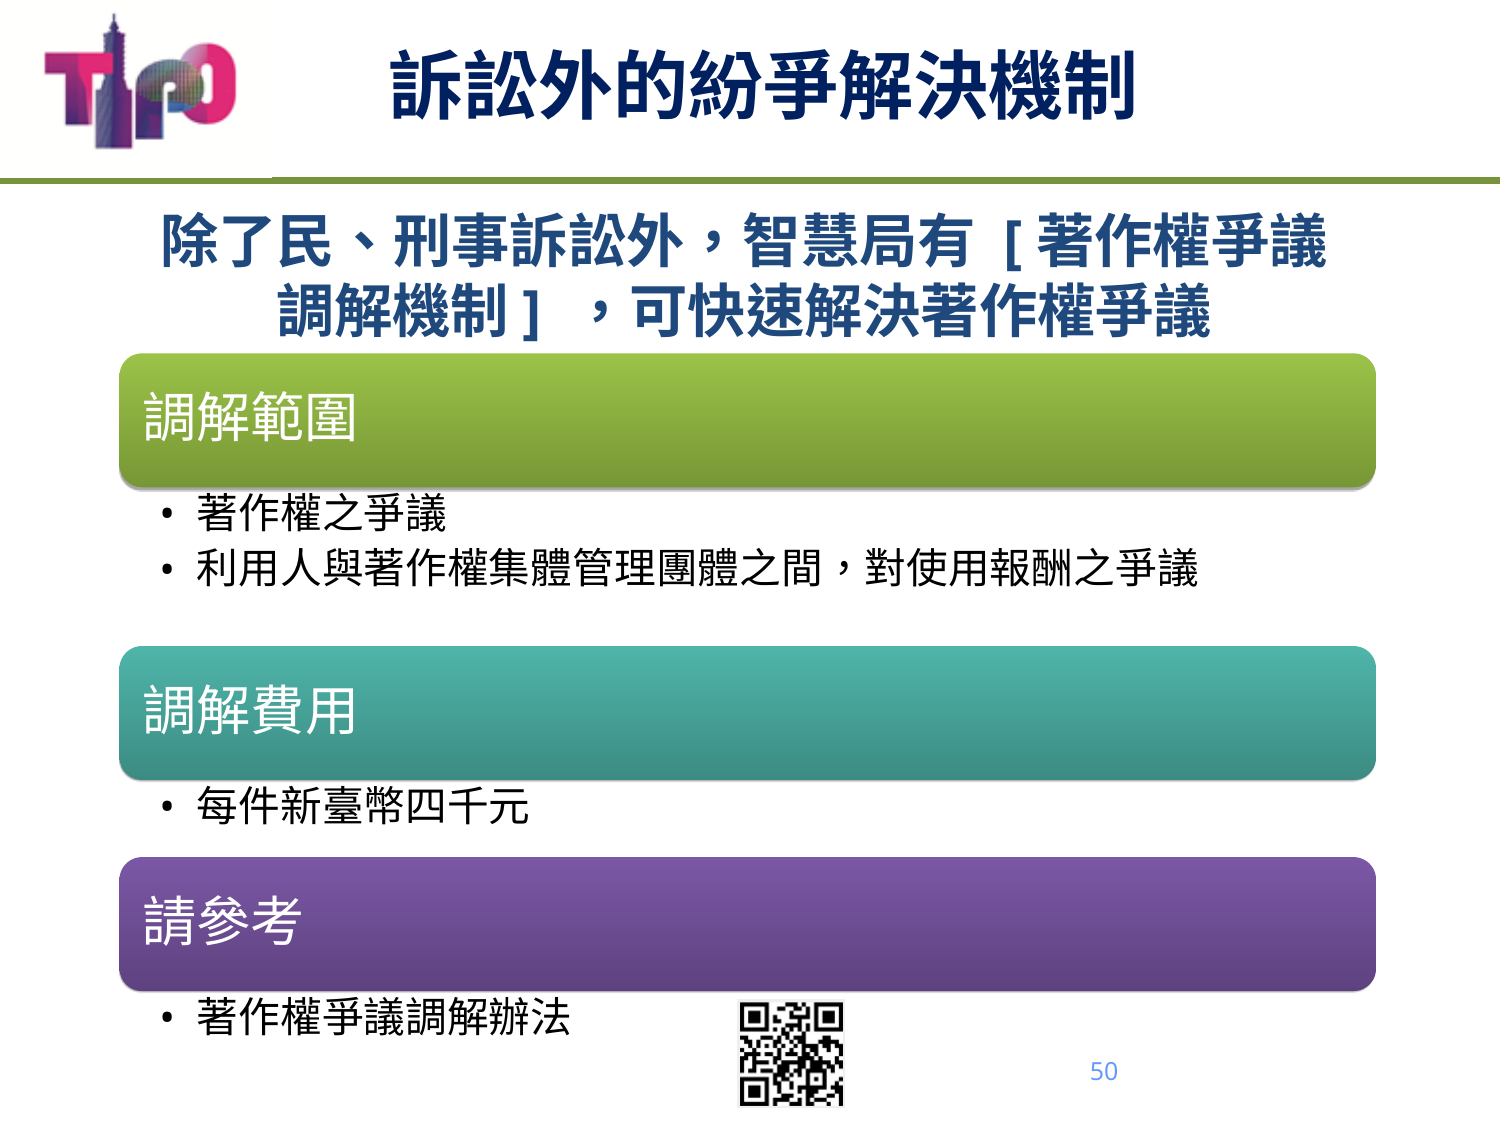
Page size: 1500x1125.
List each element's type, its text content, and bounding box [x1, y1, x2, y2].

text_box 調解範圍 [119, 353, 1377, 487]
text_box 調解費用 [119, 646, 1377, 779]
text_box 著作權爭議調解辦法 [119, 990, 1377, 1069]
text_box 請參考 [119, 857, 1377, 990]
text_box 50 [1074, 1042, 1426, 1103]
text_box 每件新臺幣四千元 [119, 779, 1377, 858]
text_box 著作權之爭議 利用人與著作權集體管理團體之間，對使用報酬之爭議 [119, 487, 1377, 647]
text_box 除了民、刑事訴訟外，智慧局有 [著作權爭議調解機制] ，可快速解決著作權爭議 [136, 196, 1352, 351]
picture [737, 1069, 845, 1108]
title 訴訟外的紛爭解決機制 [88, 30, 1439, 219]
